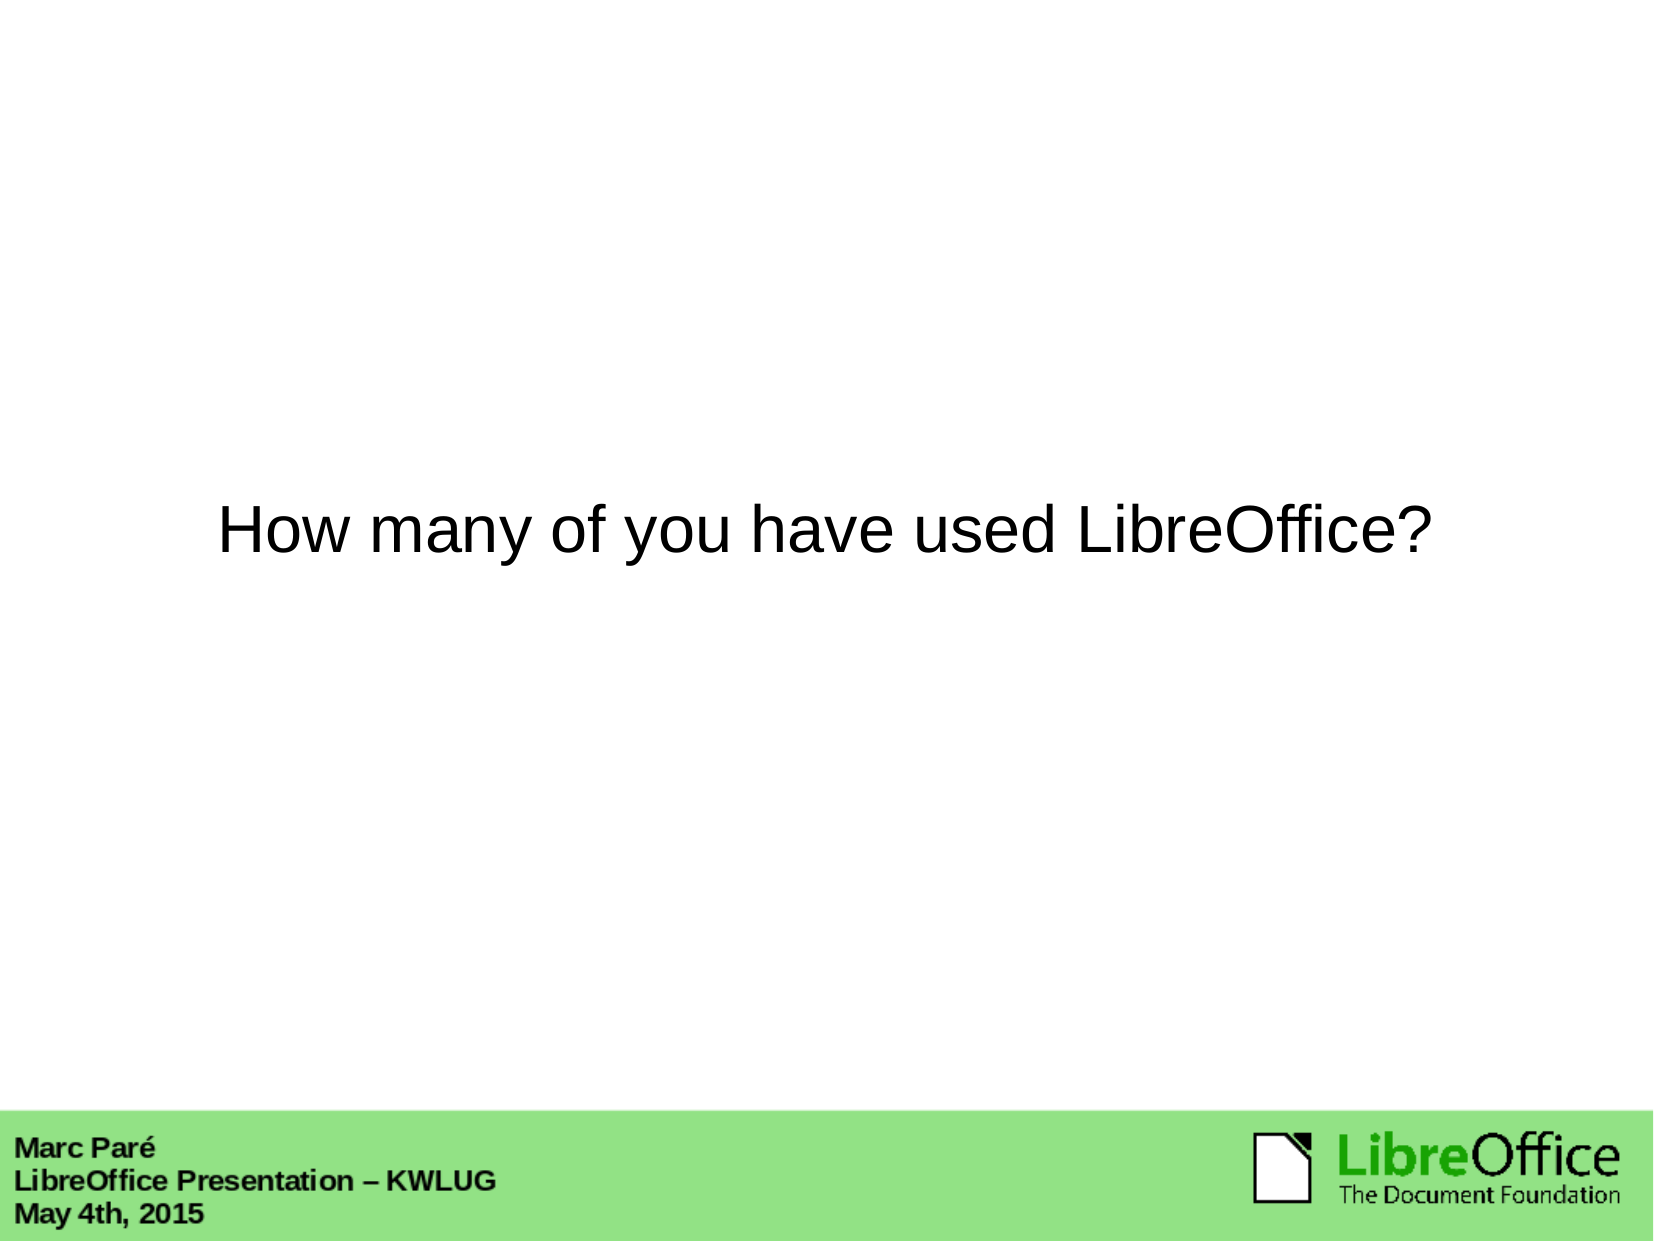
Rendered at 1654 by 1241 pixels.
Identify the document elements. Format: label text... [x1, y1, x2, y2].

picture [0, 0, 1654, 1241]
subtitle How many of you have used LibreOffice? [82, 49, 1571, 1010]
